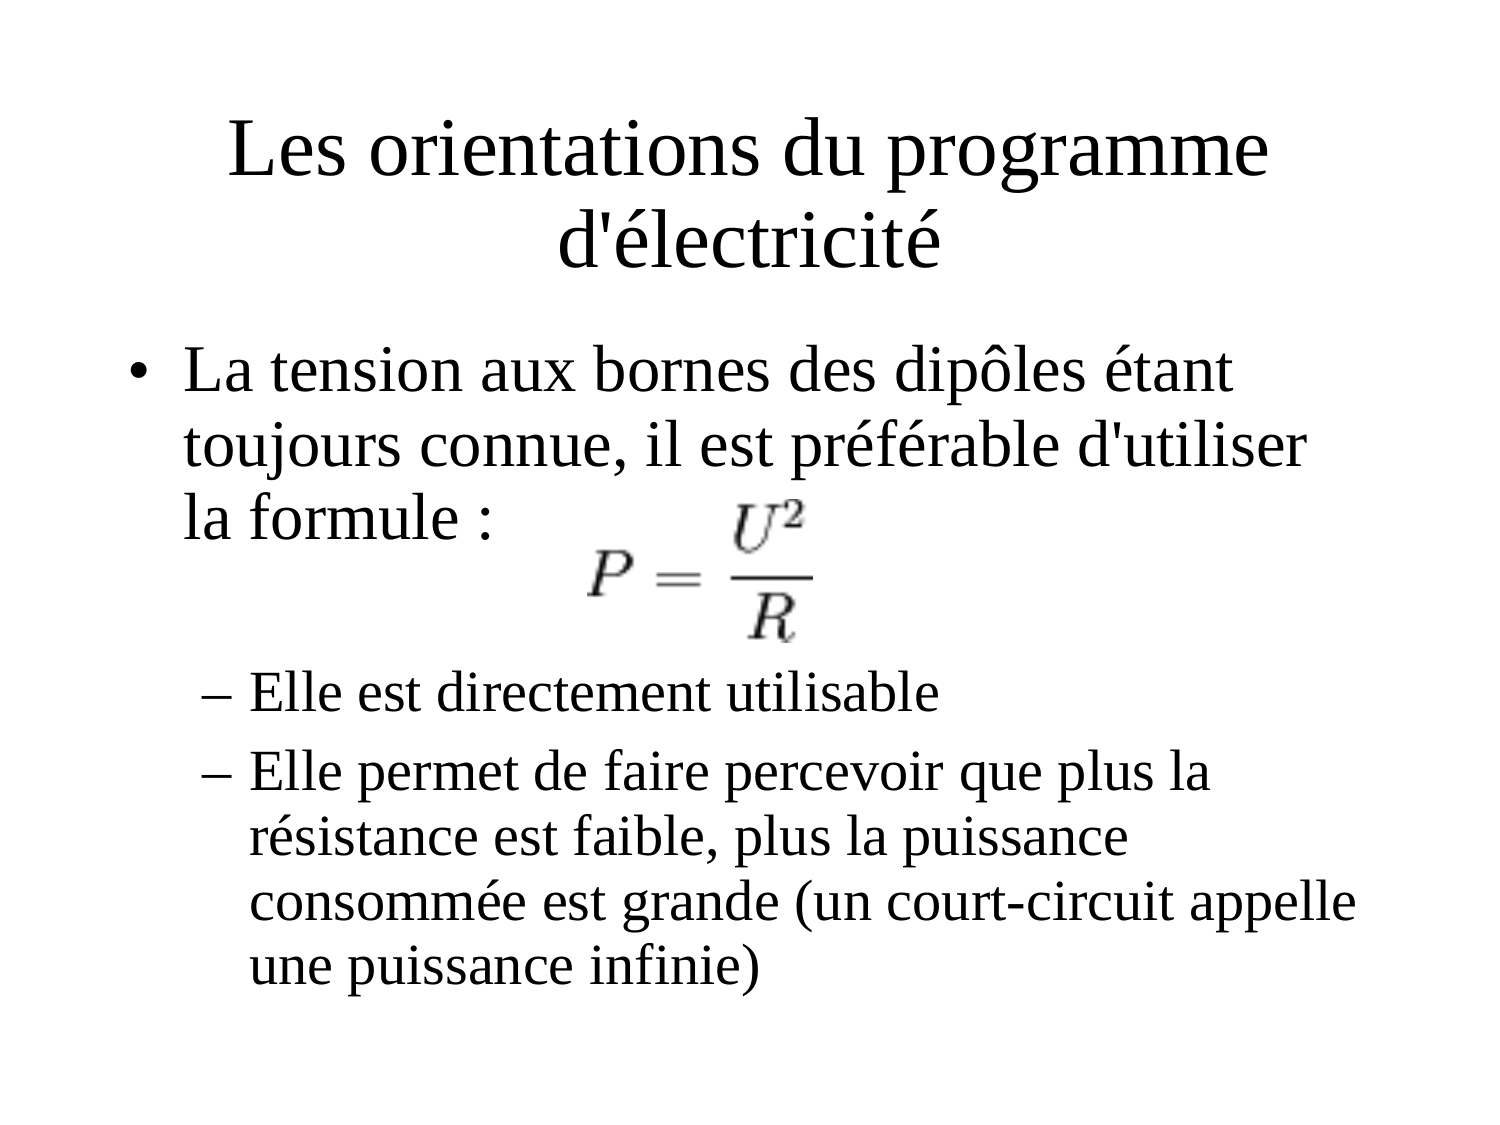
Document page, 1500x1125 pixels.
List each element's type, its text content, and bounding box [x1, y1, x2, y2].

picture [587, 499, 813, 643]
list La tension aux bornes des dipôles étant toujours connue, il est préférable d'utiliser la formule : Elle est directement utilisable Elle permet de faire percevoir que plus la résistance est faible, plus la puissance consommée est grande (un court-circuit appelle une puissance infinie) [112, 324, 1388, 1125]
title Les orientations du programme d'électricité [112, 86, 1388, 302]
